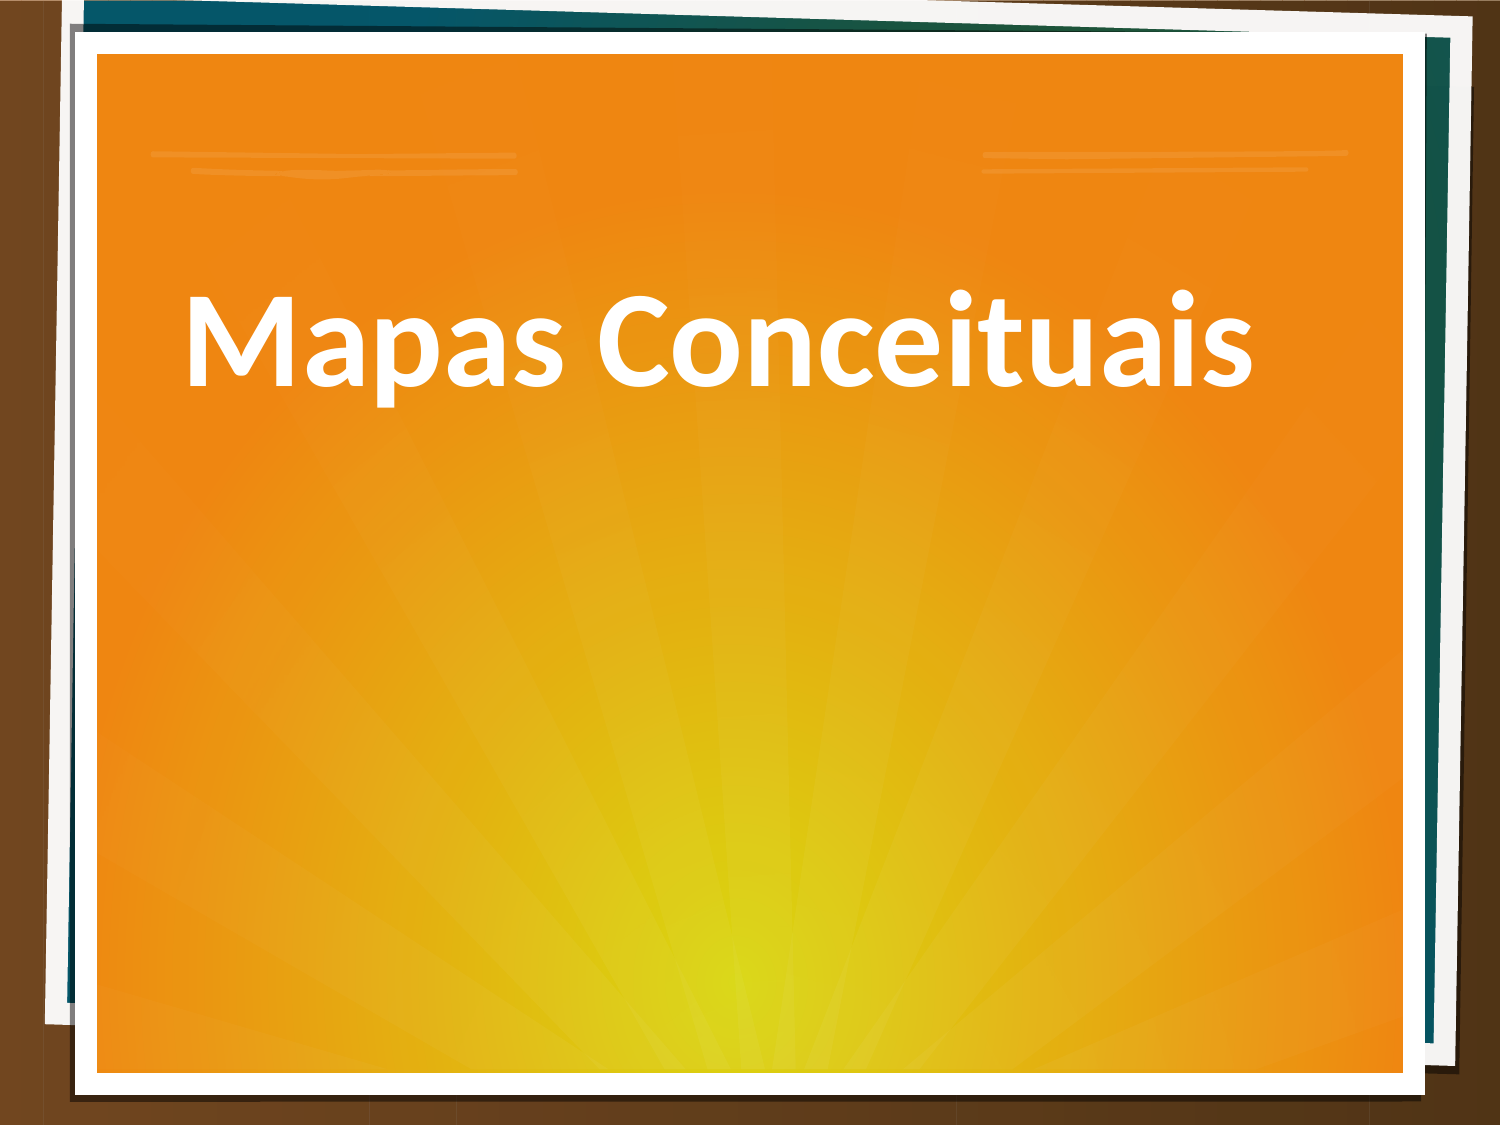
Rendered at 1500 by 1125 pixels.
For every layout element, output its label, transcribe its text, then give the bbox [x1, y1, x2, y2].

subtitle [87, 529, 1376, 818]
title Mapas Conceituais [76, 113, 1365, 414]
